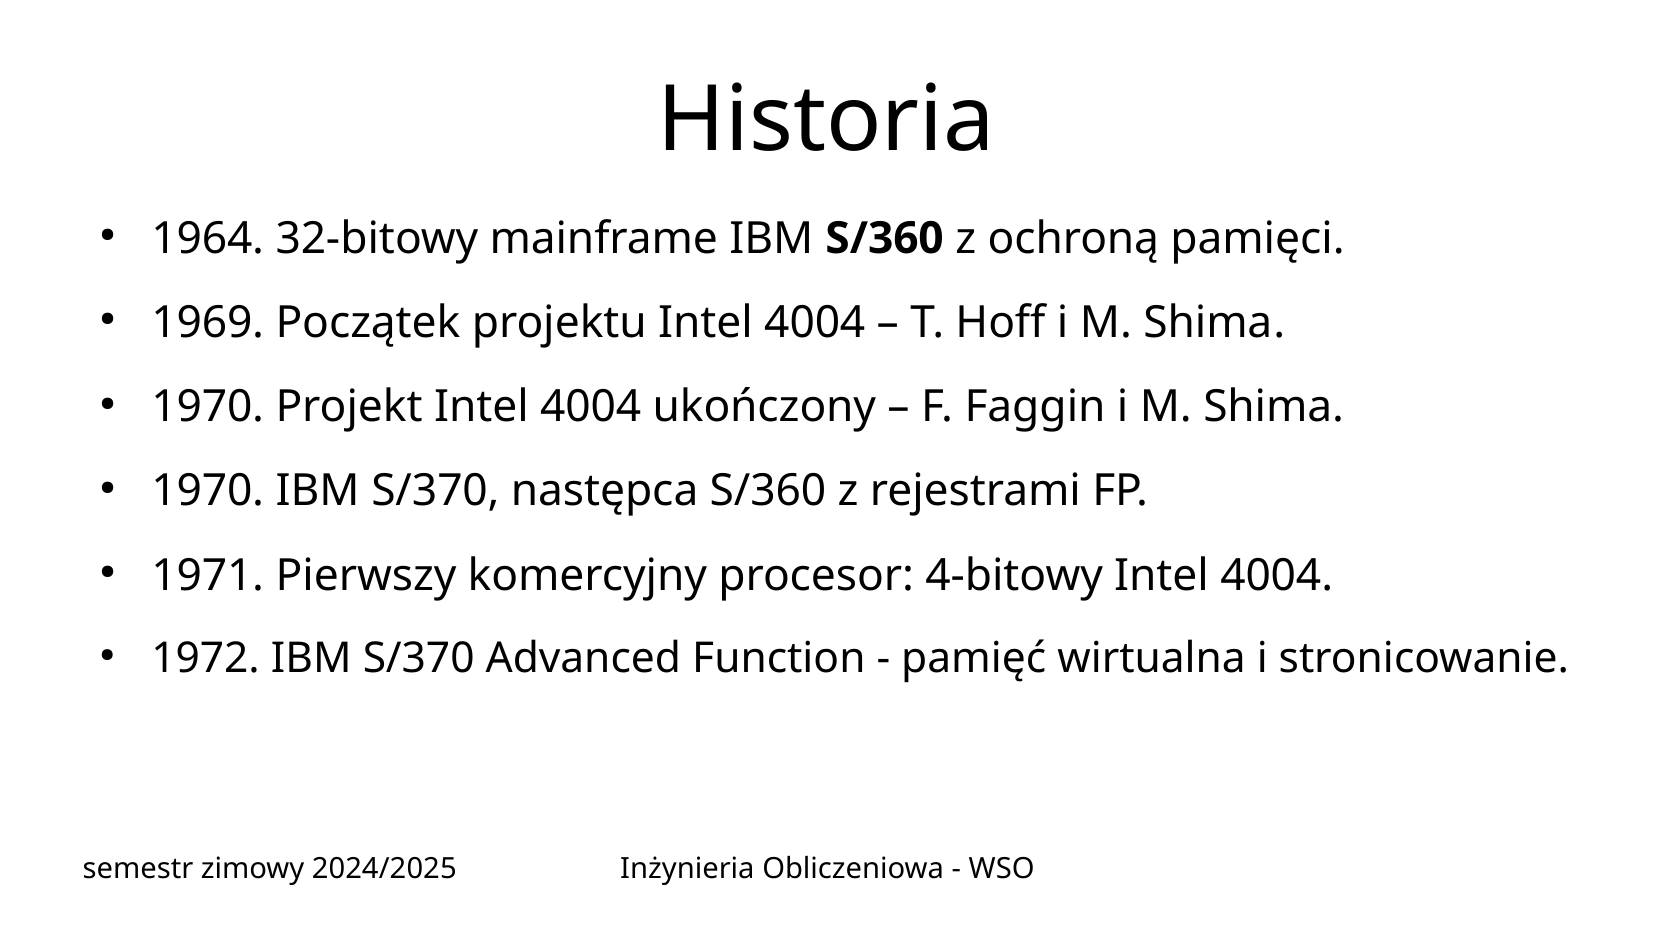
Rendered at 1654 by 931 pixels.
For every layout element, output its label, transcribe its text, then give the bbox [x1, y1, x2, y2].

title Historia [82, 37, 1571, 193]
list 1964. 32-bitowy mainframe IBM S/360 z ochroną pamięci. 1969. Początek projektu Intel 4004 – T. Hoff i M. Shima. 1970. Projekt Intel 4004 ukończony – F. Faggin i M. Shima. 1970. IBM S/370, następca S/360 z rejestrami FP. 1971. Pierwszy komercyjny procesor: 4-bitowy Intel 4004. 1972. IBM S/370 Advanced Function - pamięć wirtualna i stronicowanie. [82, 205, 1571, 746]
